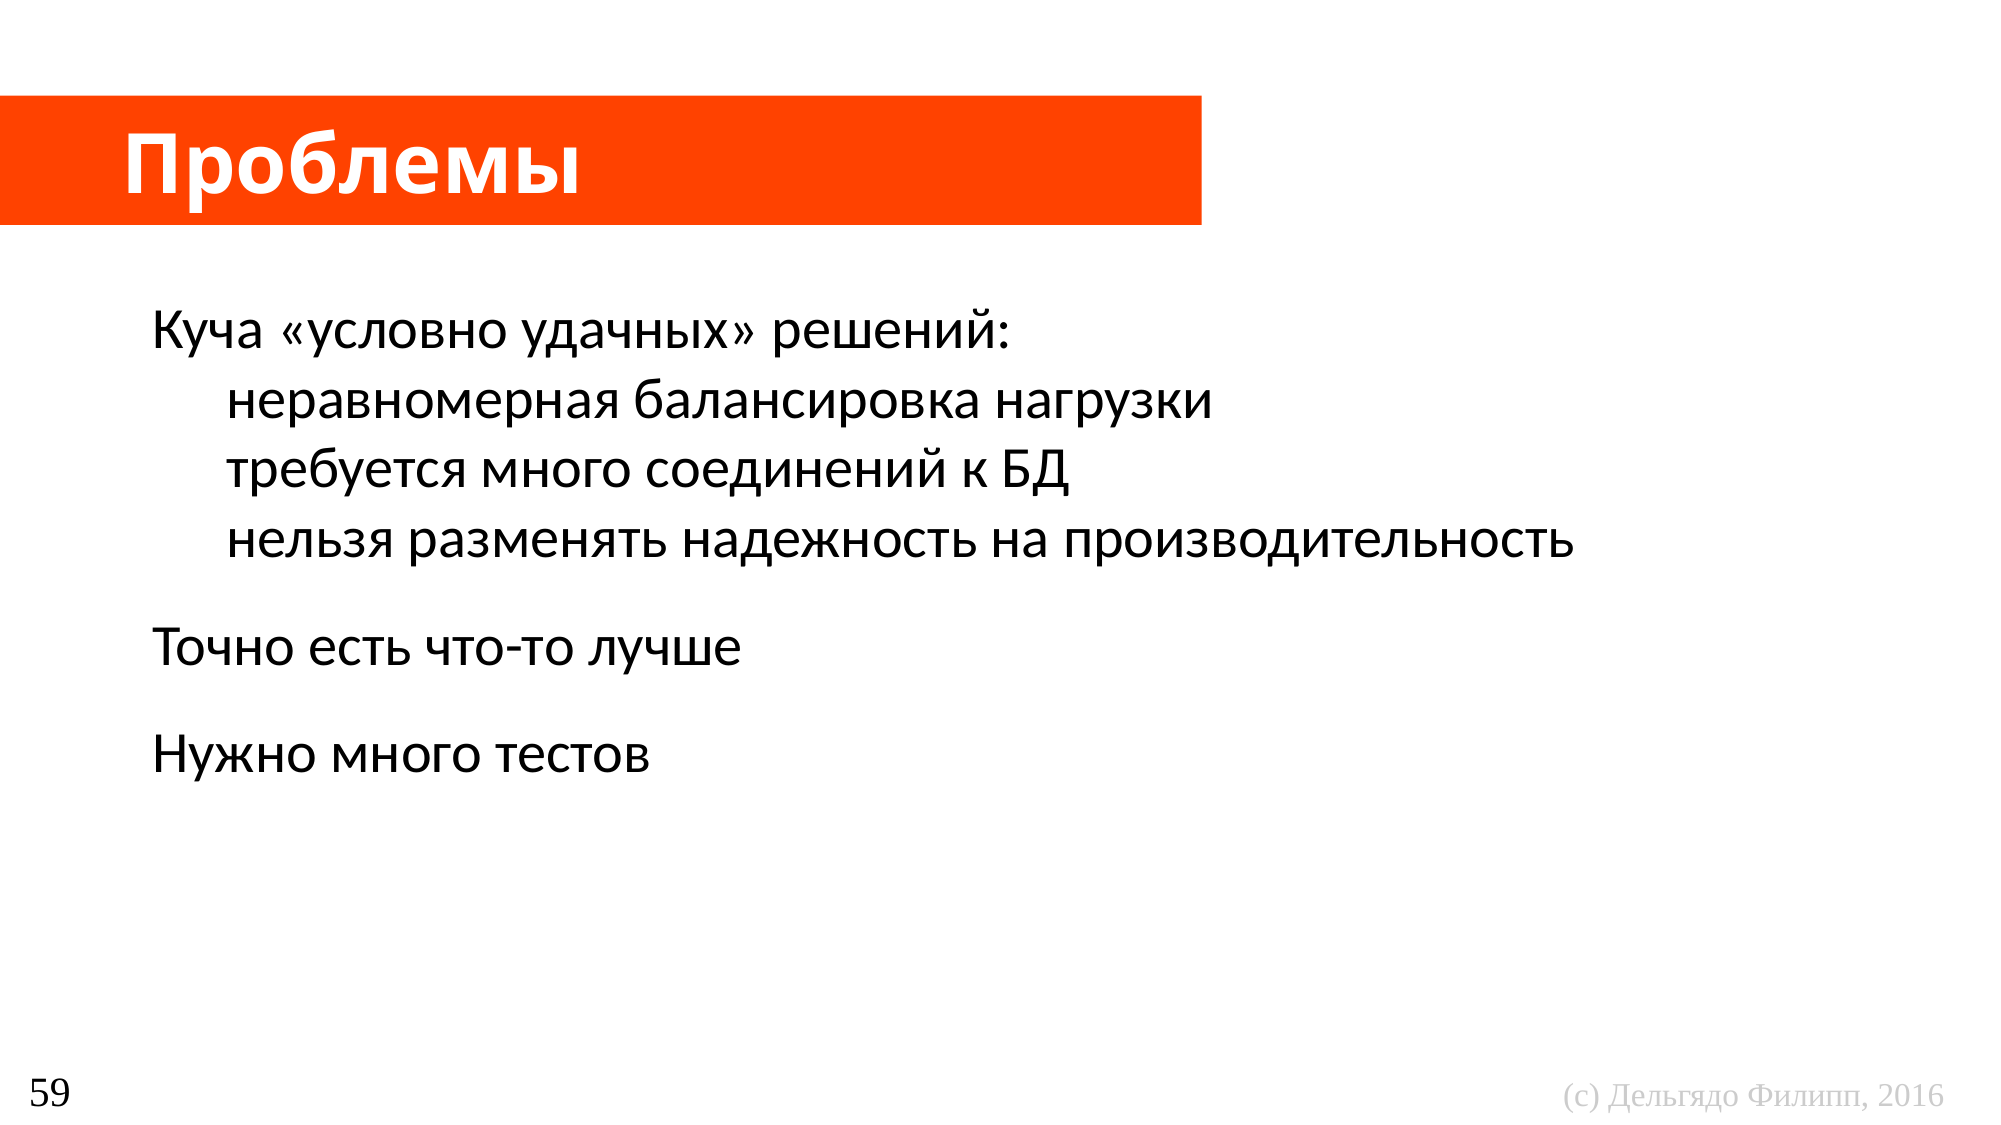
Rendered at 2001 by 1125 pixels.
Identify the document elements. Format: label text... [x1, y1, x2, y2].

list Куча «условно удачных» решений: неравномерная балансировка нагрузки требуется много соединений к БД нельзя разменять надежность на производительность Точно есть что-то лучше Нужно много тестов [137, 282, 1863, 1014]
title Проблемы [0, 95, 1202, 225]
